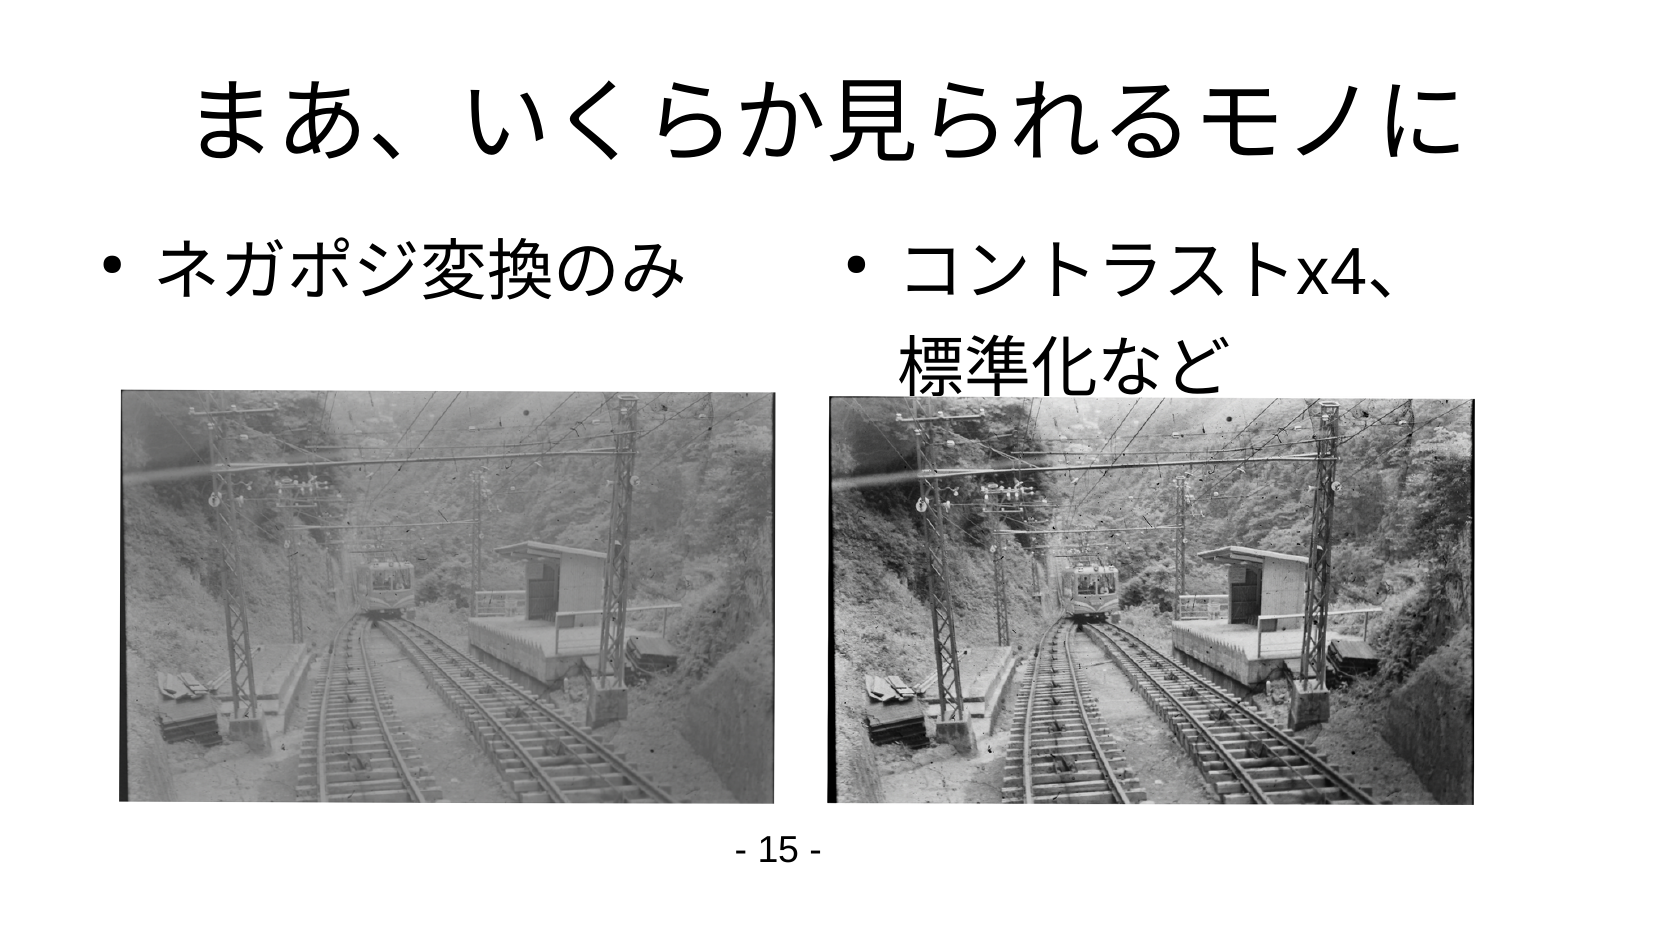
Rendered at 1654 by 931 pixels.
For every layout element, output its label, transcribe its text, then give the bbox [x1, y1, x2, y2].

picture [118, 389, 776, 804]
list コントラストx4、標準化など [826, 217, 1483, 758]
picture [827, 396, 1475, 805]
list ネガポジ変換のみ [82, 217, 739, 758]
text_box - <番号> - [744, 821, 942, 892]
title まあ、いくらか見られるモノに [82, 37, 1571, 193]
